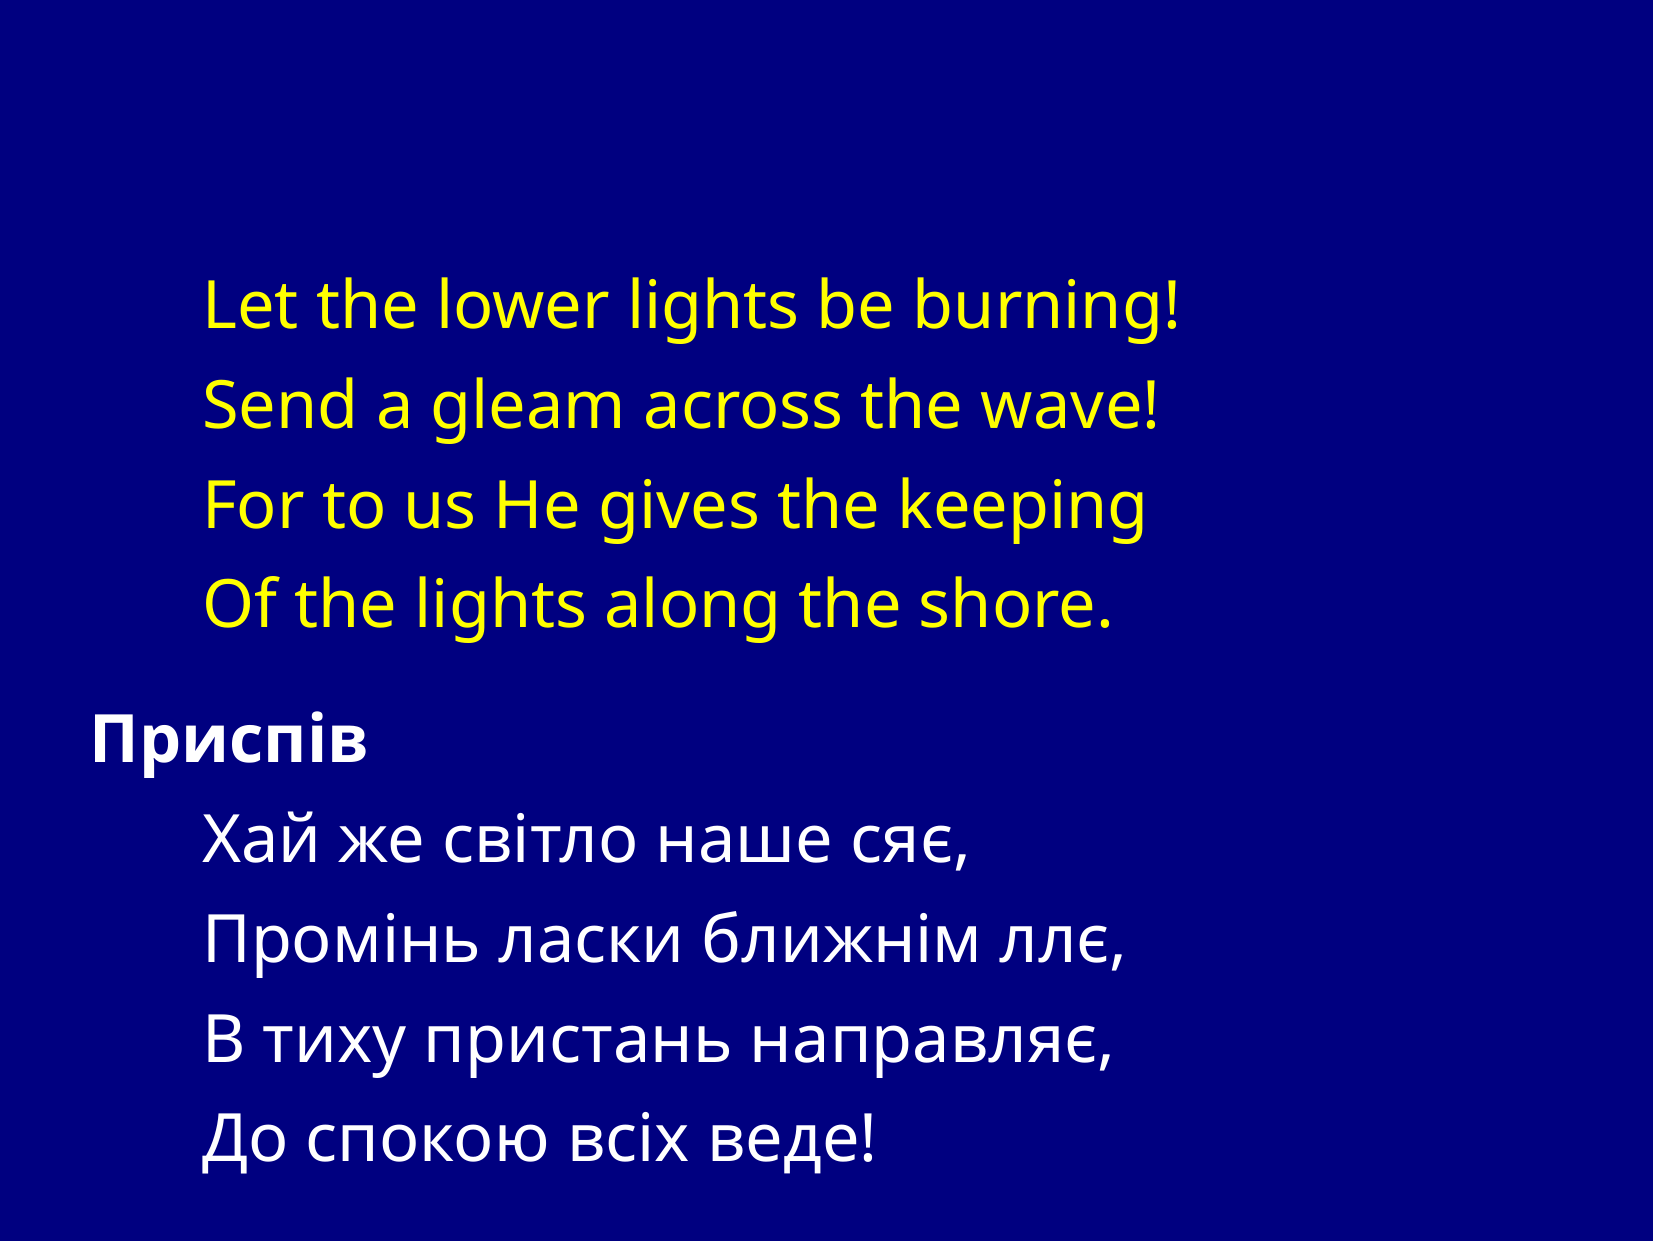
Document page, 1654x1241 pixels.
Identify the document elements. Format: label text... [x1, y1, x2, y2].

text_box Приспів Хай же світло наше сяє, Промінь ласки ближнім ллє, В тиху пристань направляє, До спокою всіх веде! [75, 675, 1576, 1163]
text_box Let the lower lights be burning! Send a gleam across the wave! For to us He gives the keeping Of the lights along the shore. [75, 150, 1576, 638]
